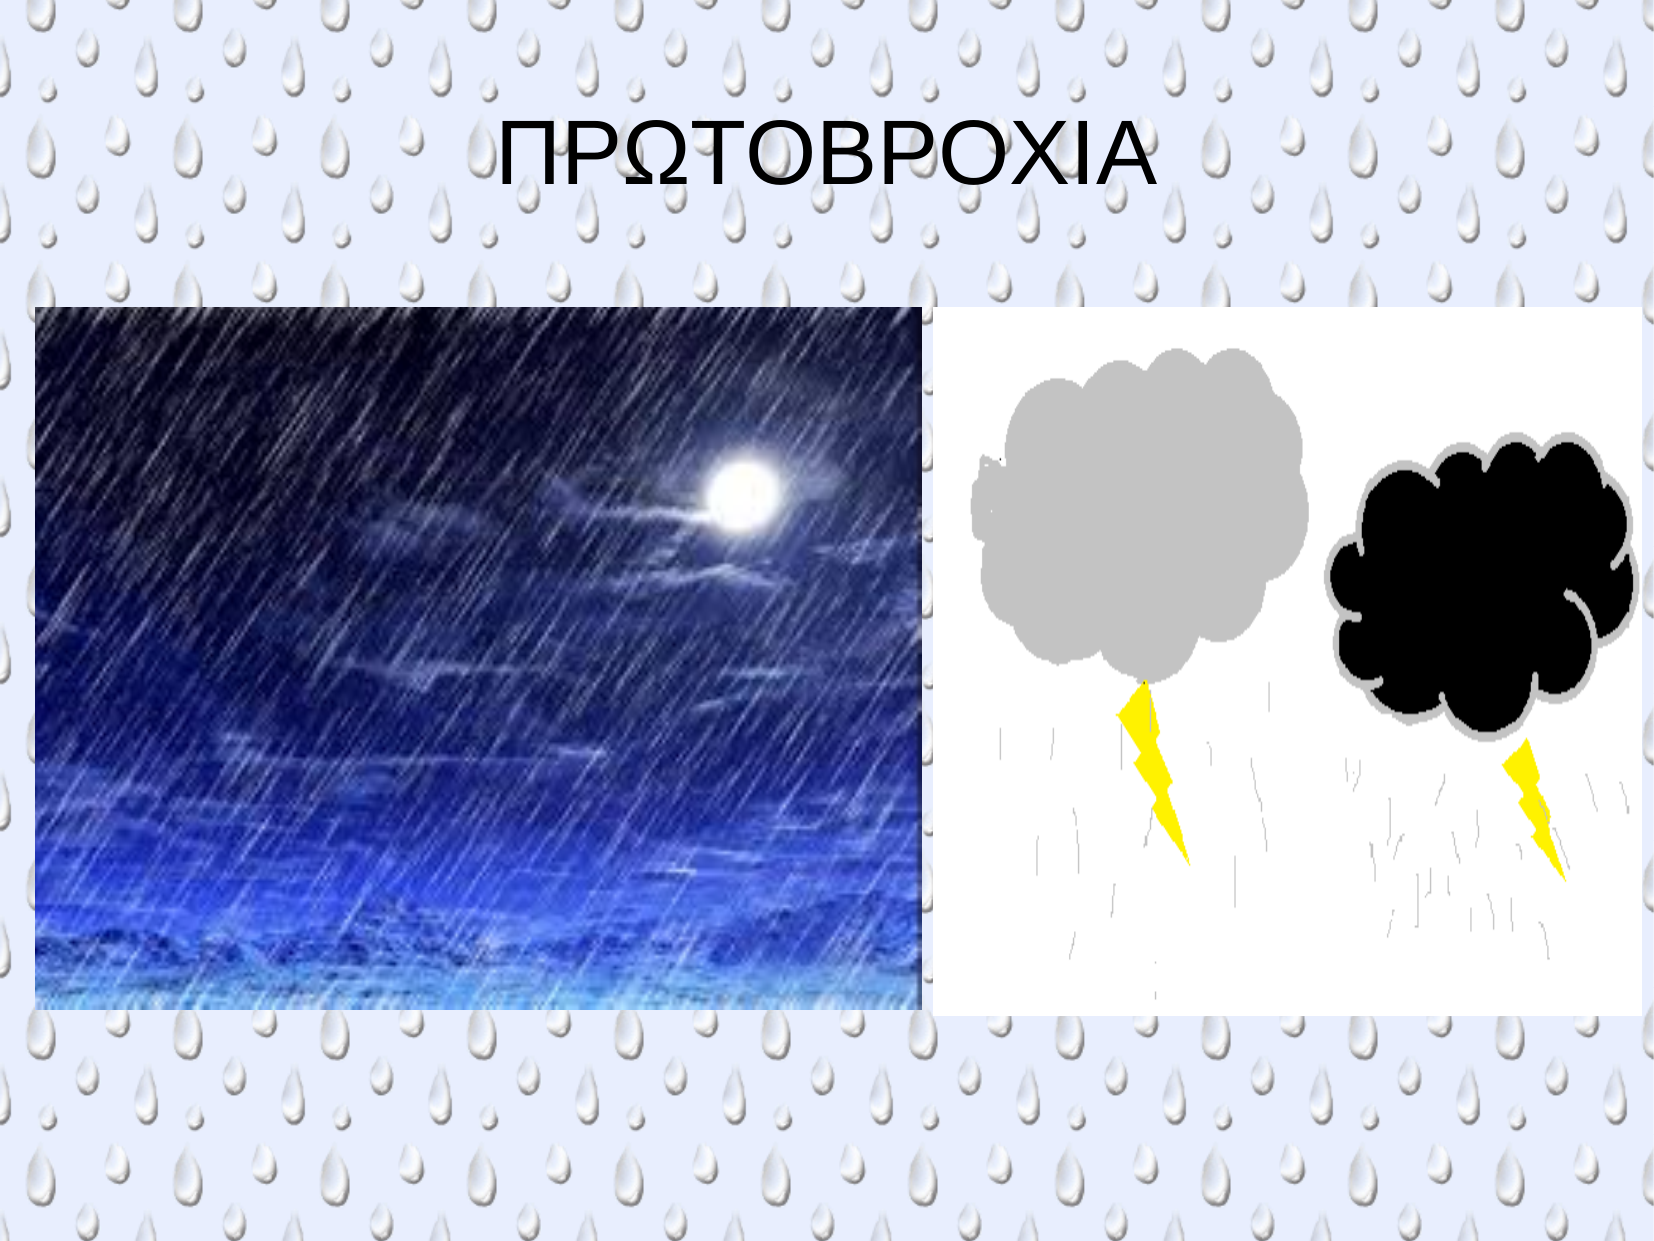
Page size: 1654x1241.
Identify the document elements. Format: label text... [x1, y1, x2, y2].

picture [0, 0, 1654, 1241]
title ΠΡΩΤΟΒΡΟΧΙΑ [82, 49, 1571, 257]
